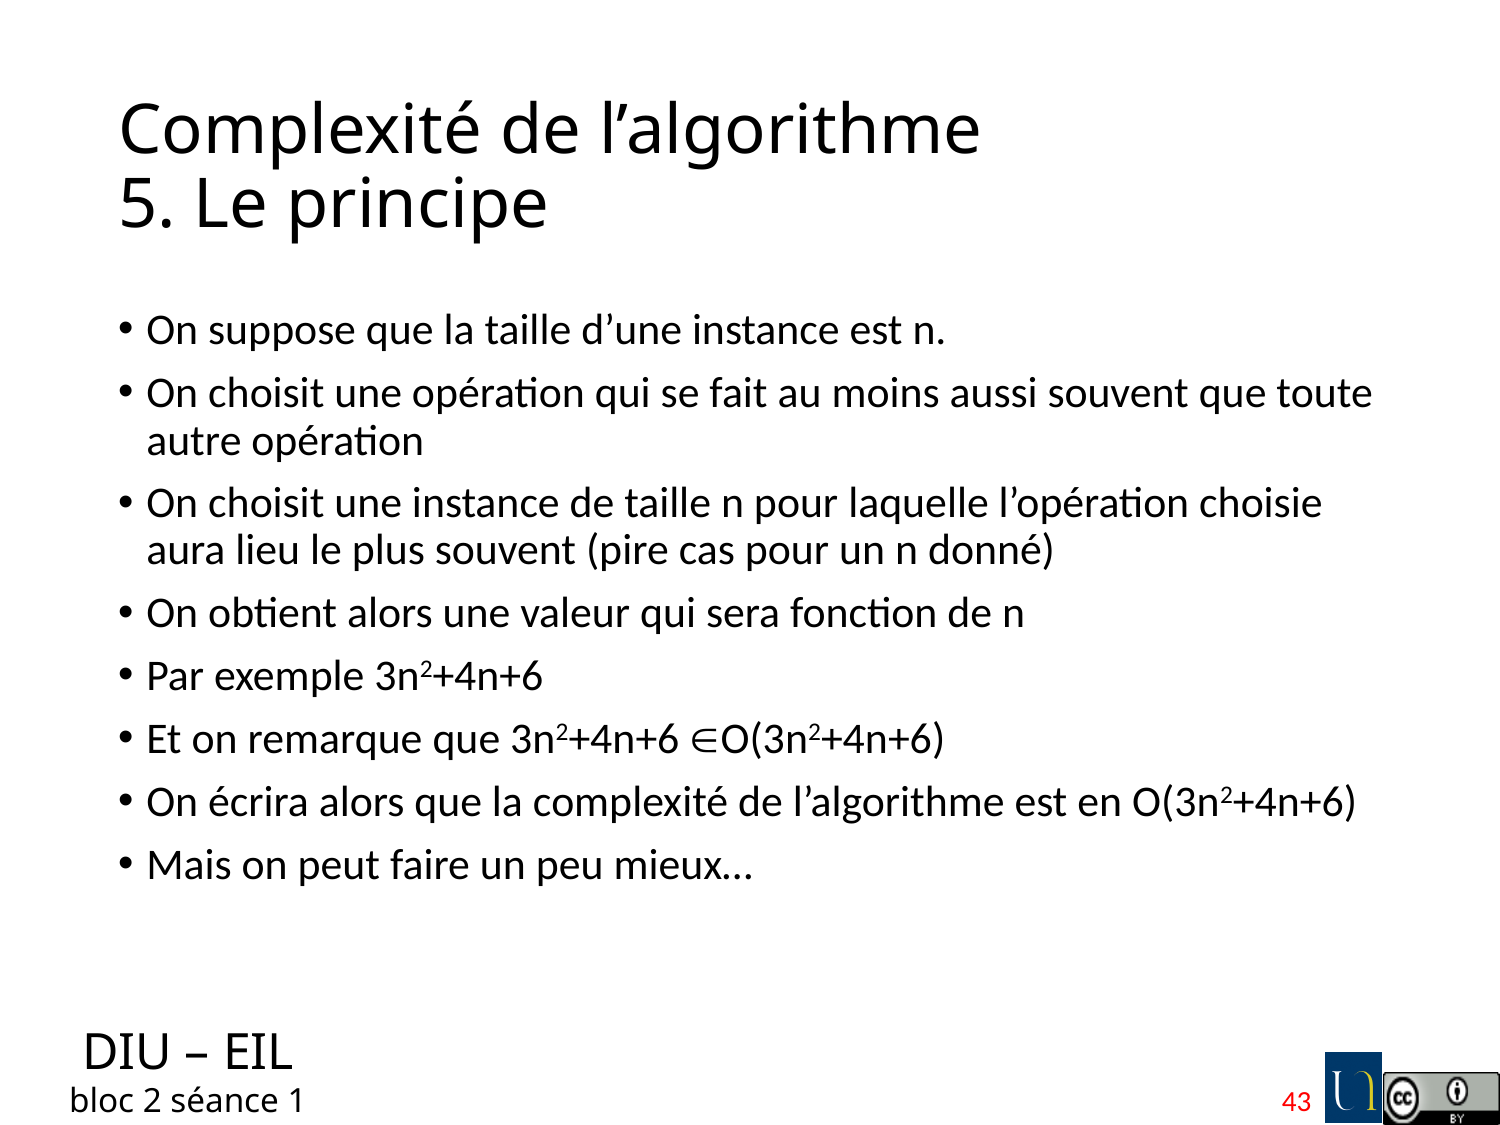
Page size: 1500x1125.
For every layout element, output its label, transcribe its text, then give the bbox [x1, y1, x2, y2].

picture [1325, 1052, 1382, 1123]
slide_number <numéro> [1240, 1070, 1327, 1125]
picture [1383, 1072, 1500, 1125]
list On suppose que la taille d’une instance est n. On choisit une opération qui se fait au moins aussi souvent que toute autre opération On choisit une instance de taille n pour laquelle l’opération choisie aura lieu le plus souvent (pire cas pour un n donné) On obtient alors une valeur qui sera fonction de n Par exemple 3n2+4n+6 Et on remarque que 3n2+4n+6 O(3n2+4n+6) On écrira alors que la complexité de l’algorithme est en O(3n2+4n+6) Mais on peut faire un peu mieux… [103, 299, 1397, 1014]
title Complexité de l’algorithme 5. Le principe [103, 59, 1397, 278]
